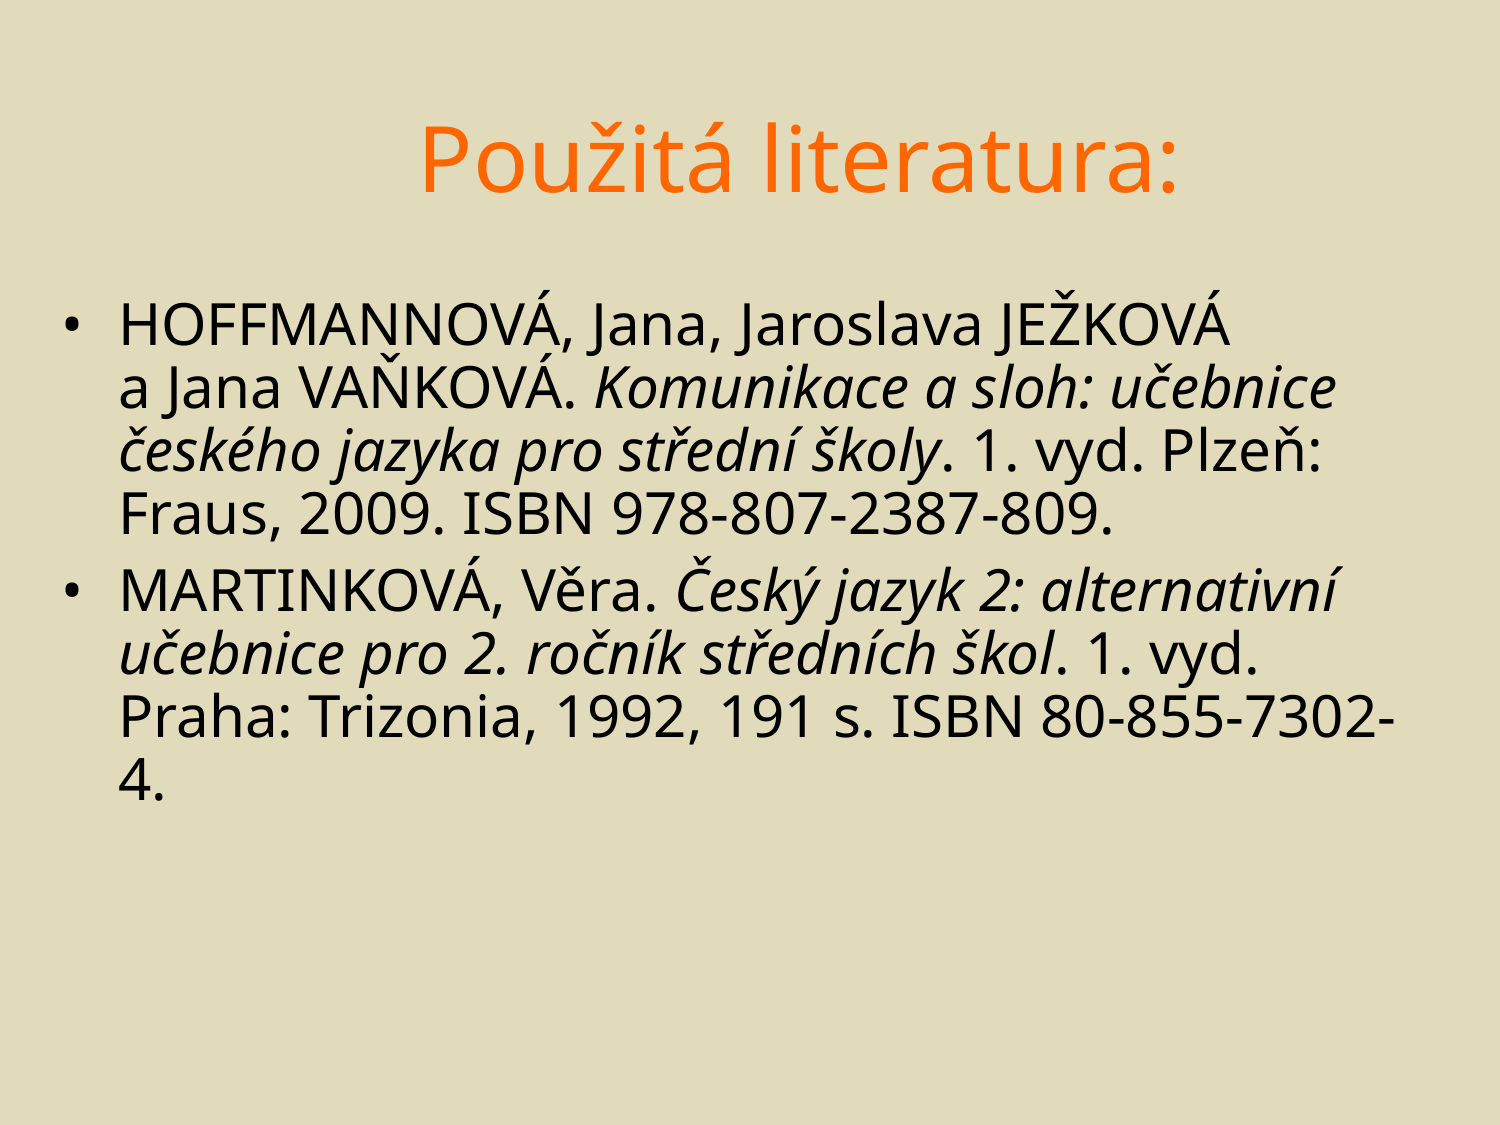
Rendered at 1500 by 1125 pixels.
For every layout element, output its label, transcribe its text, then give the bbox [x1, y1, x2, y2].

title Použitá literatura: [174, 62, 1425, 250]
list HOFFMANNOVÁ, Jana, Jaroslava JEŽKOVÁ a Jana VAŇKOVÁ. Komunikace a sloh: učebnice českého jazyka pro střední školy. 1. vyd. Plzeň: Fraus, 2009. ISBN 978-807-2387-809. MARTINKOVÁ, Věra. Český jazyk 2: alternativní učebnice pro 2. ročník středních škol. 1. vyd. Praha: Trizonia, 1992, 191 s. ISBN 80-855-7302-4. [46, 287, 1454, 963]
